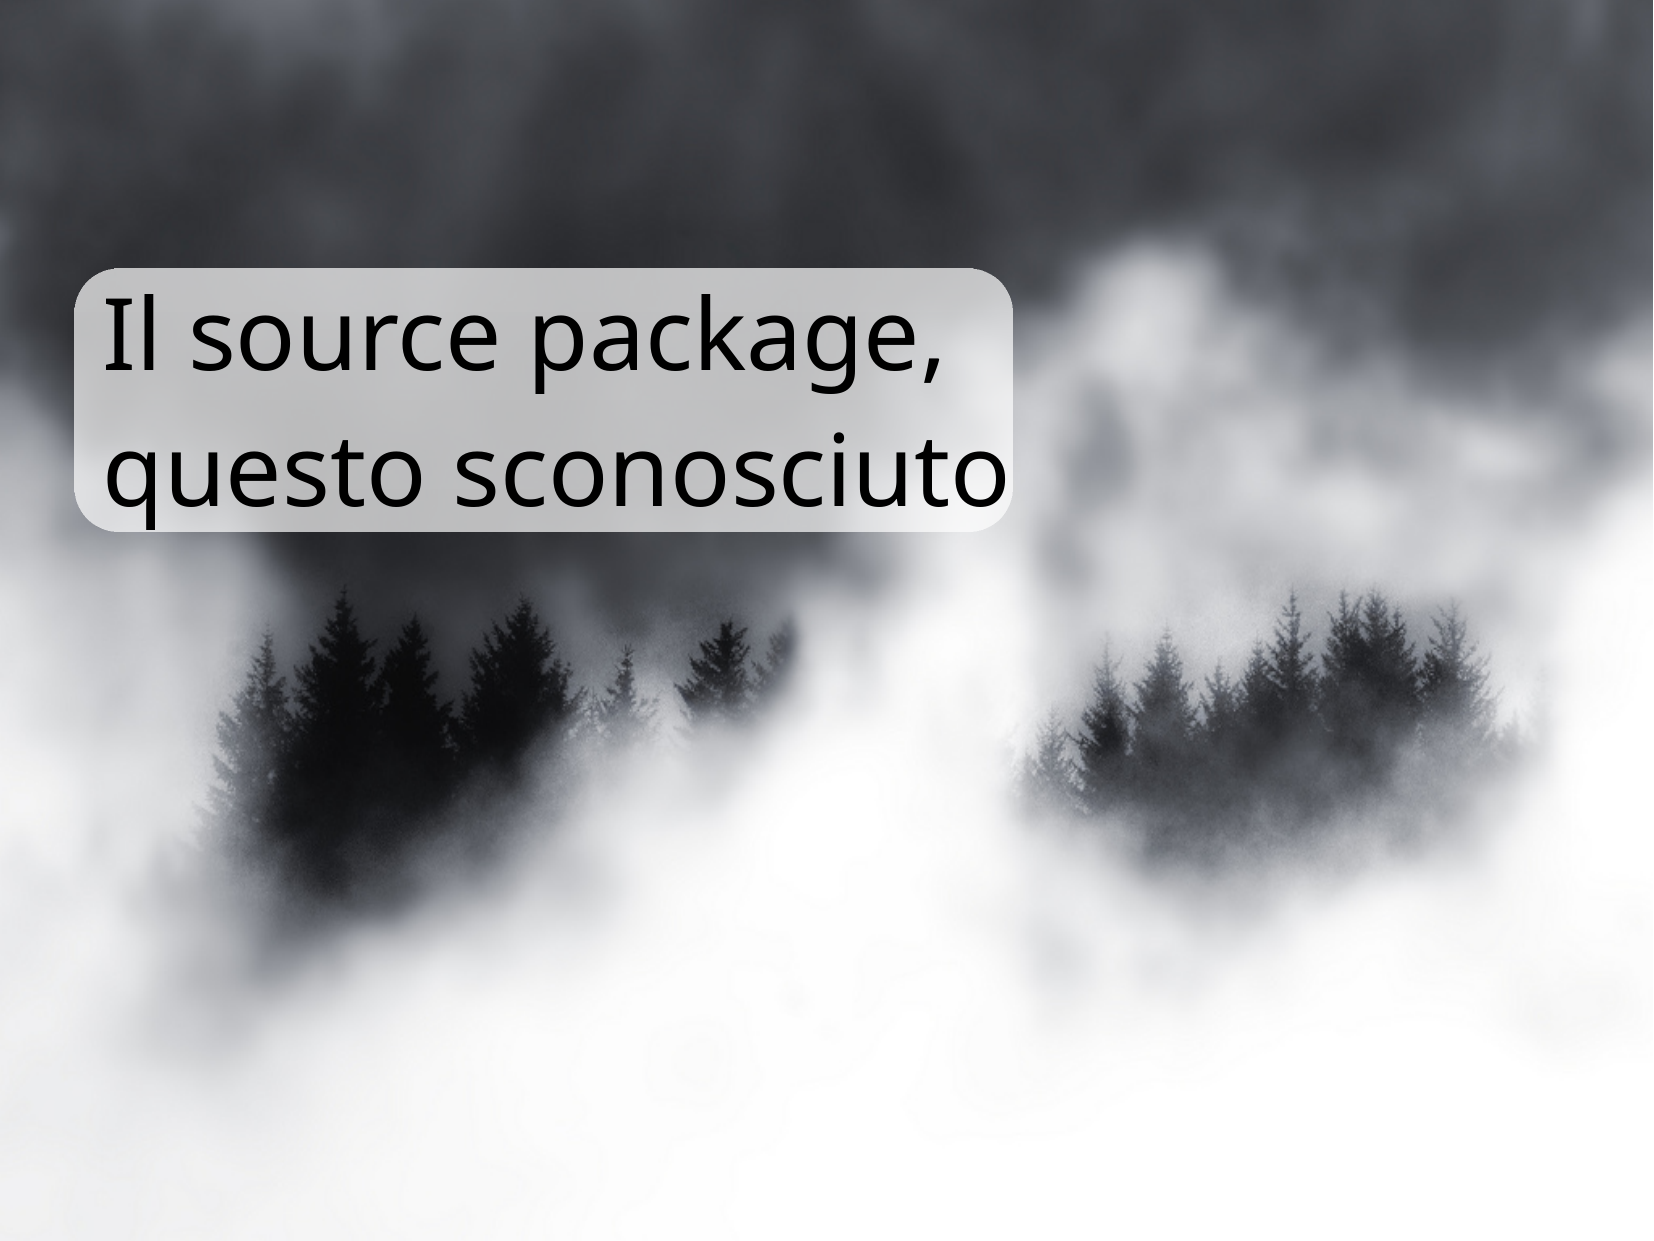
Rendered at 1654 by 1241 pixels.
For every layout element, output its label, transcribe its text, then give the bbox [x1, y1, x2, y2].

text_box Il source package, questo sconosciuto [74, 268, 1013, 532]
picture [0, 0, 1653, 1241]
